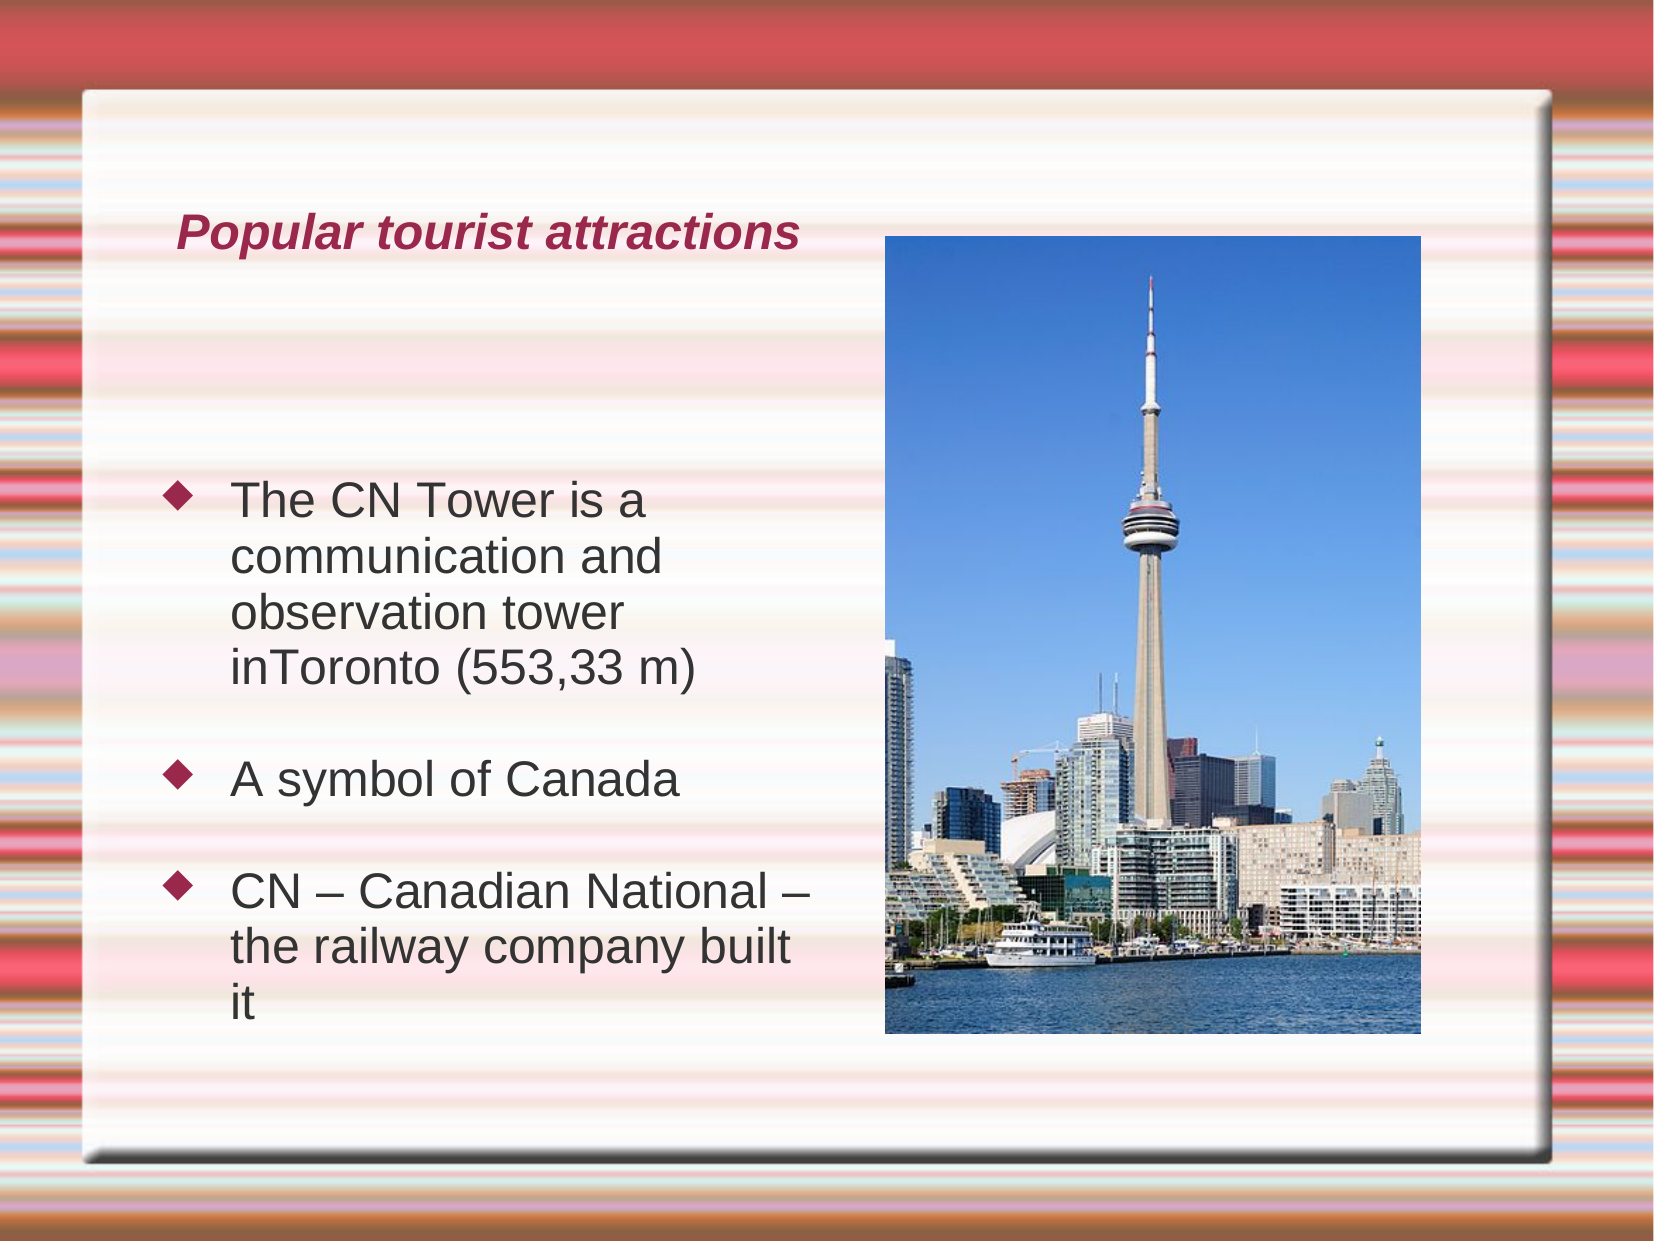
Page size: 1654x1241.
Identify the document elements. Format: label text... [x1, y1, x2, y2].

picture [0, 0, 1654, 1241]
list The CN Tower is a communication and observation tower inToronto (553,33 m) A symbol of Canada CN – Canadian National – the railway company built it [147, 472, 822, 1086]
title Popular tourist attractions [92, 138, 886, 325]
